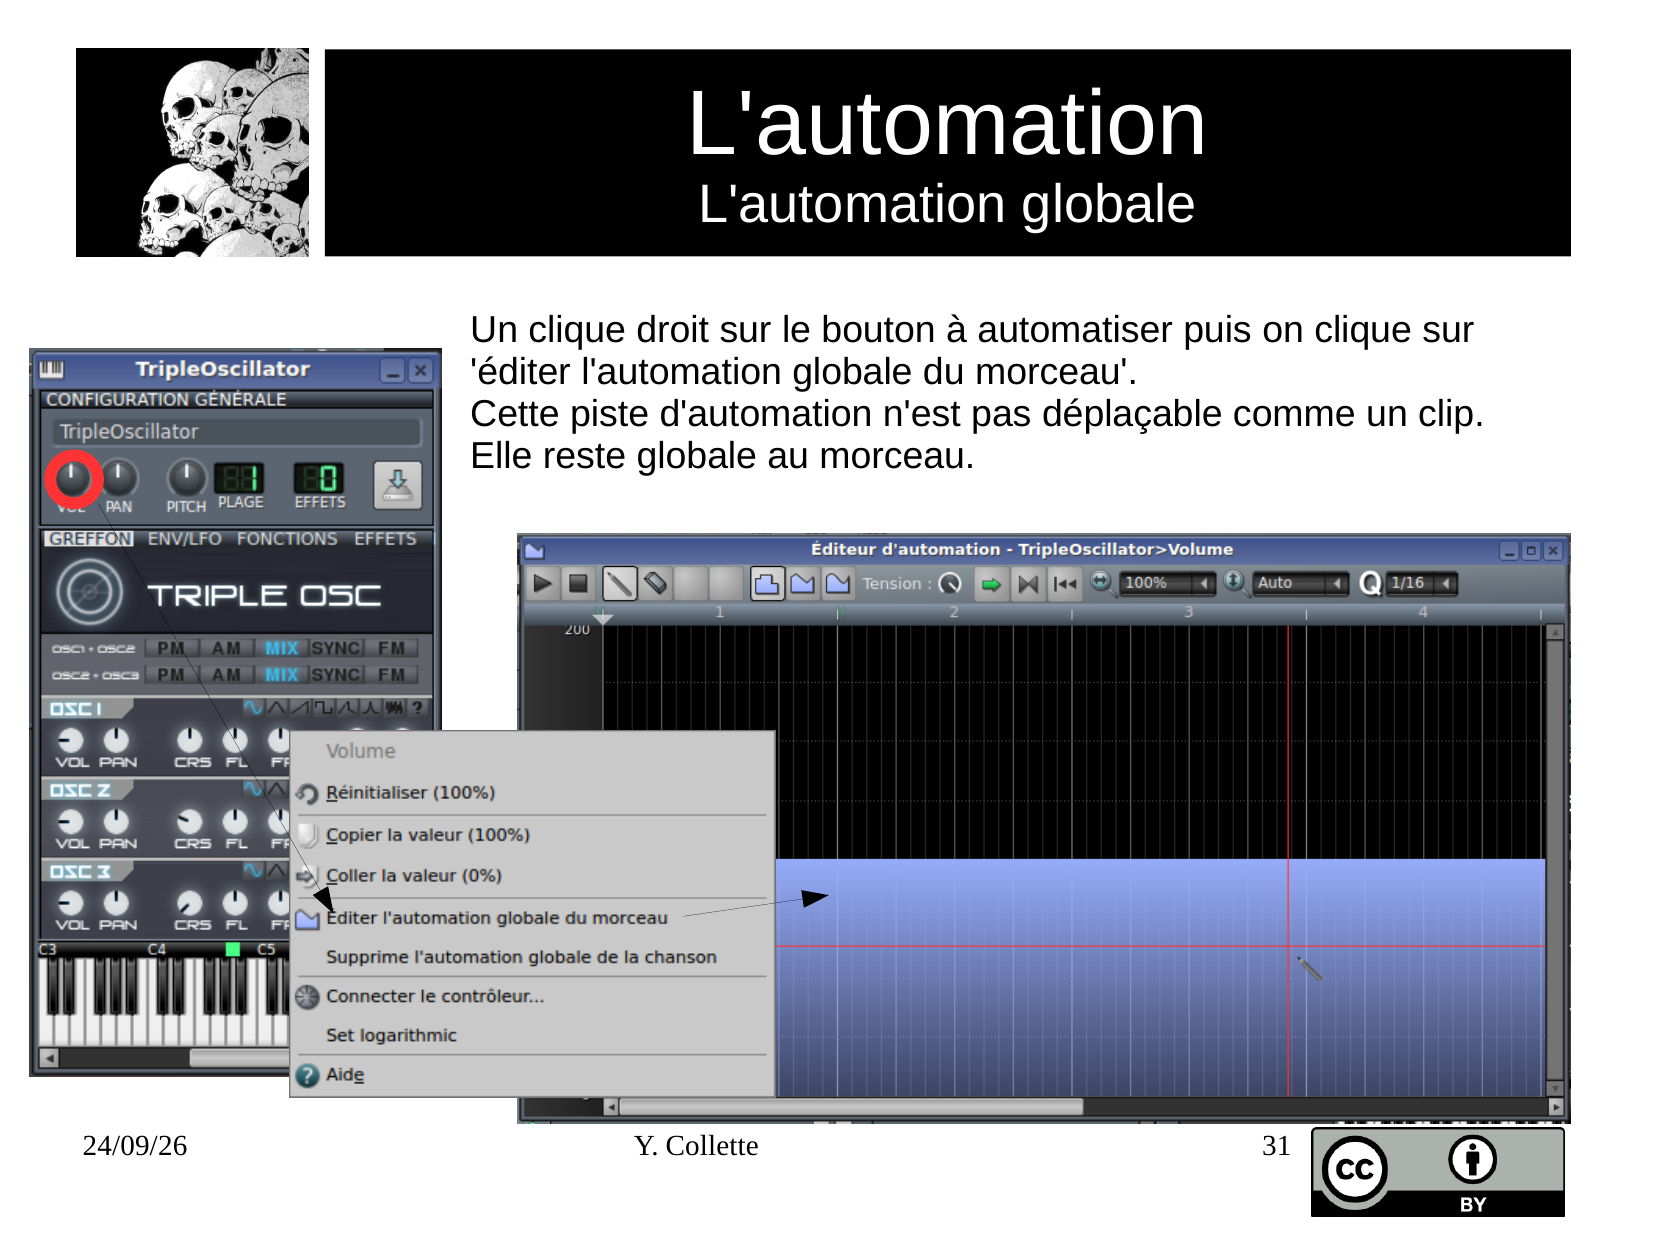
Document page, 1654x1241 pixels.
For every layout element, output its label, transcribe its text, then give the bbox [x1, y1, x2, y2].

text_box Un clique droit sur le bouton à automatiser puis on clique sur 'éditer l'automation globale du morceau'. Cette piste d'automation n'est pas déplaçable comme un clip. Elle reste globale au morceau. [455, 301, 1563, 484]
picture [76, 48, 309, 257]
title L'automation L'automation globale [324, 49, 1571, 257]
picture [1311, 1127, 1565, 1217]
picture [29, 348, 1571, 1124]
